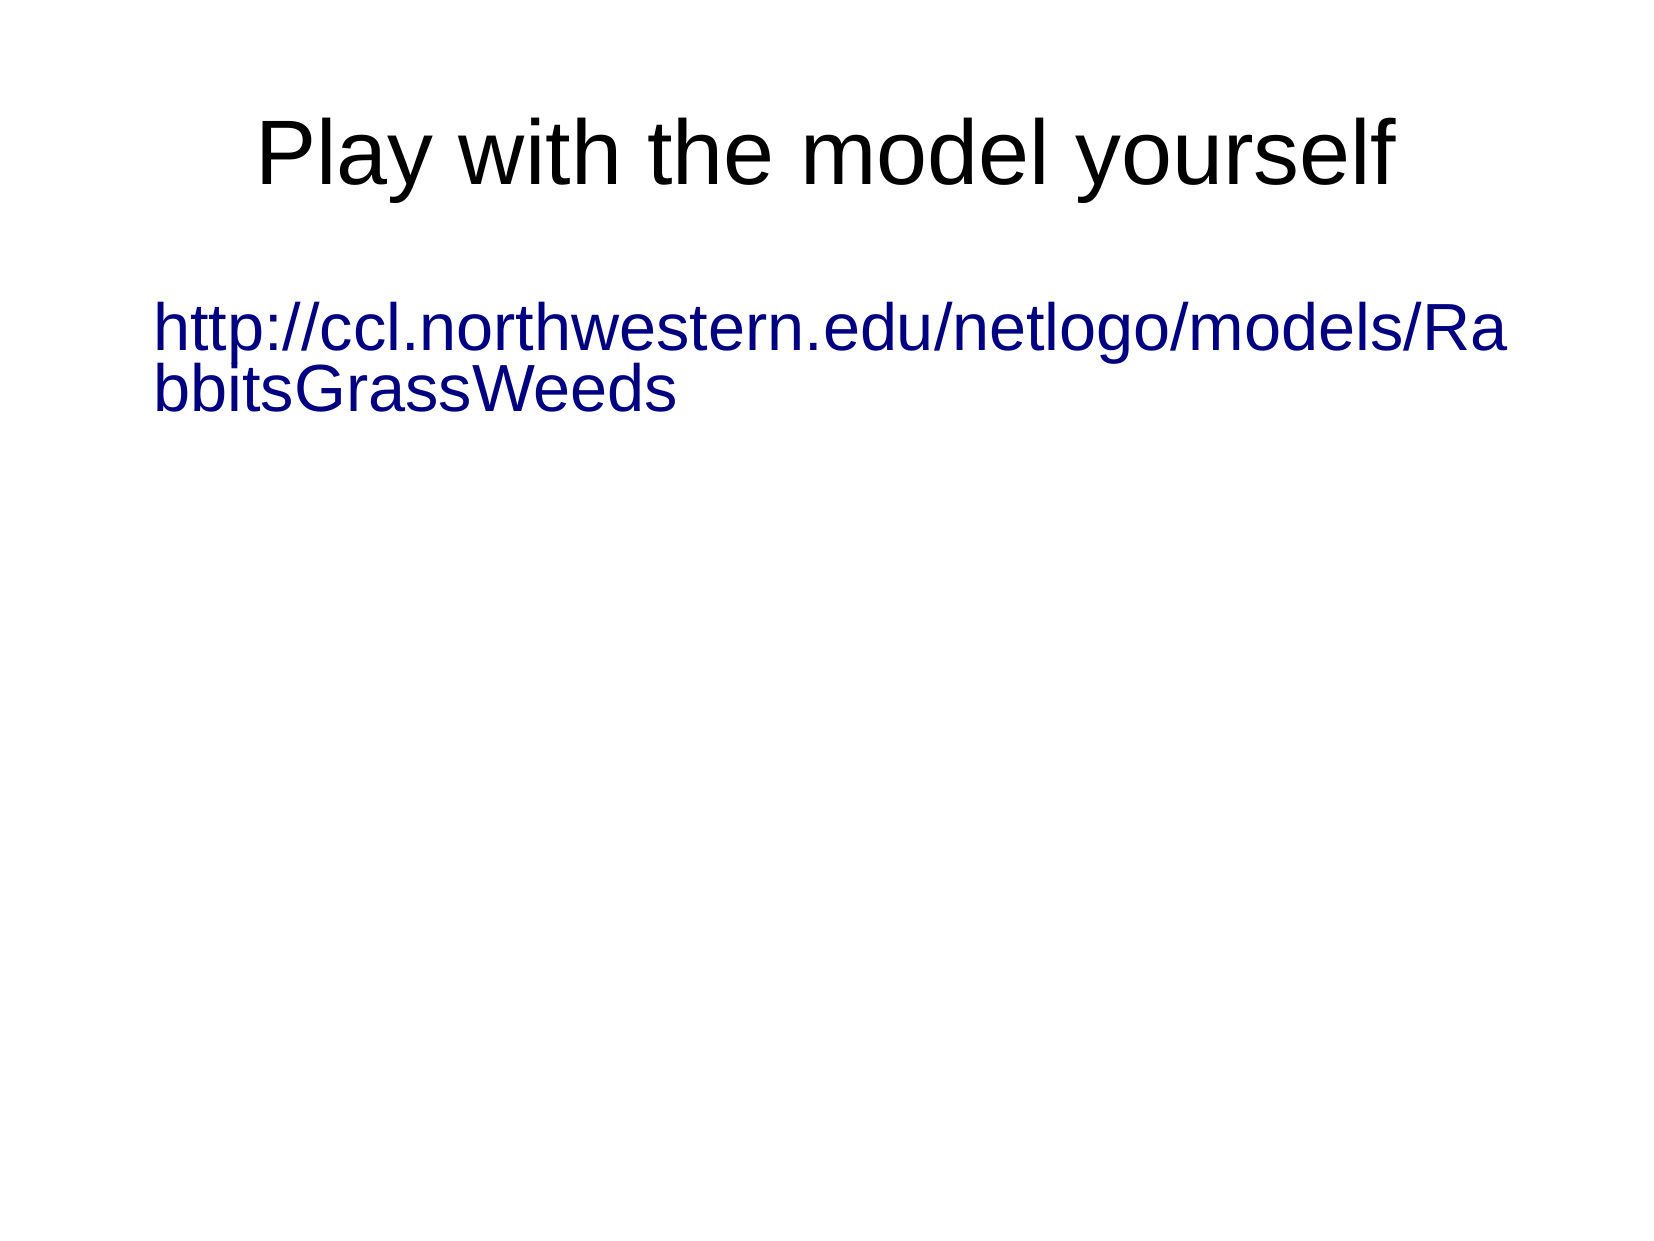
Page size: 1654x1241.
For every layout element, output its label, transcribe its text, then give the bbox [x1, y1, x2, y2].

list http://ccl.northwestern.edu/netlogo/models/RabbitsGrassWeeds [82, 290, 1538, 1010]
title Play with the model yourself [82, 49, 1571, 257]
